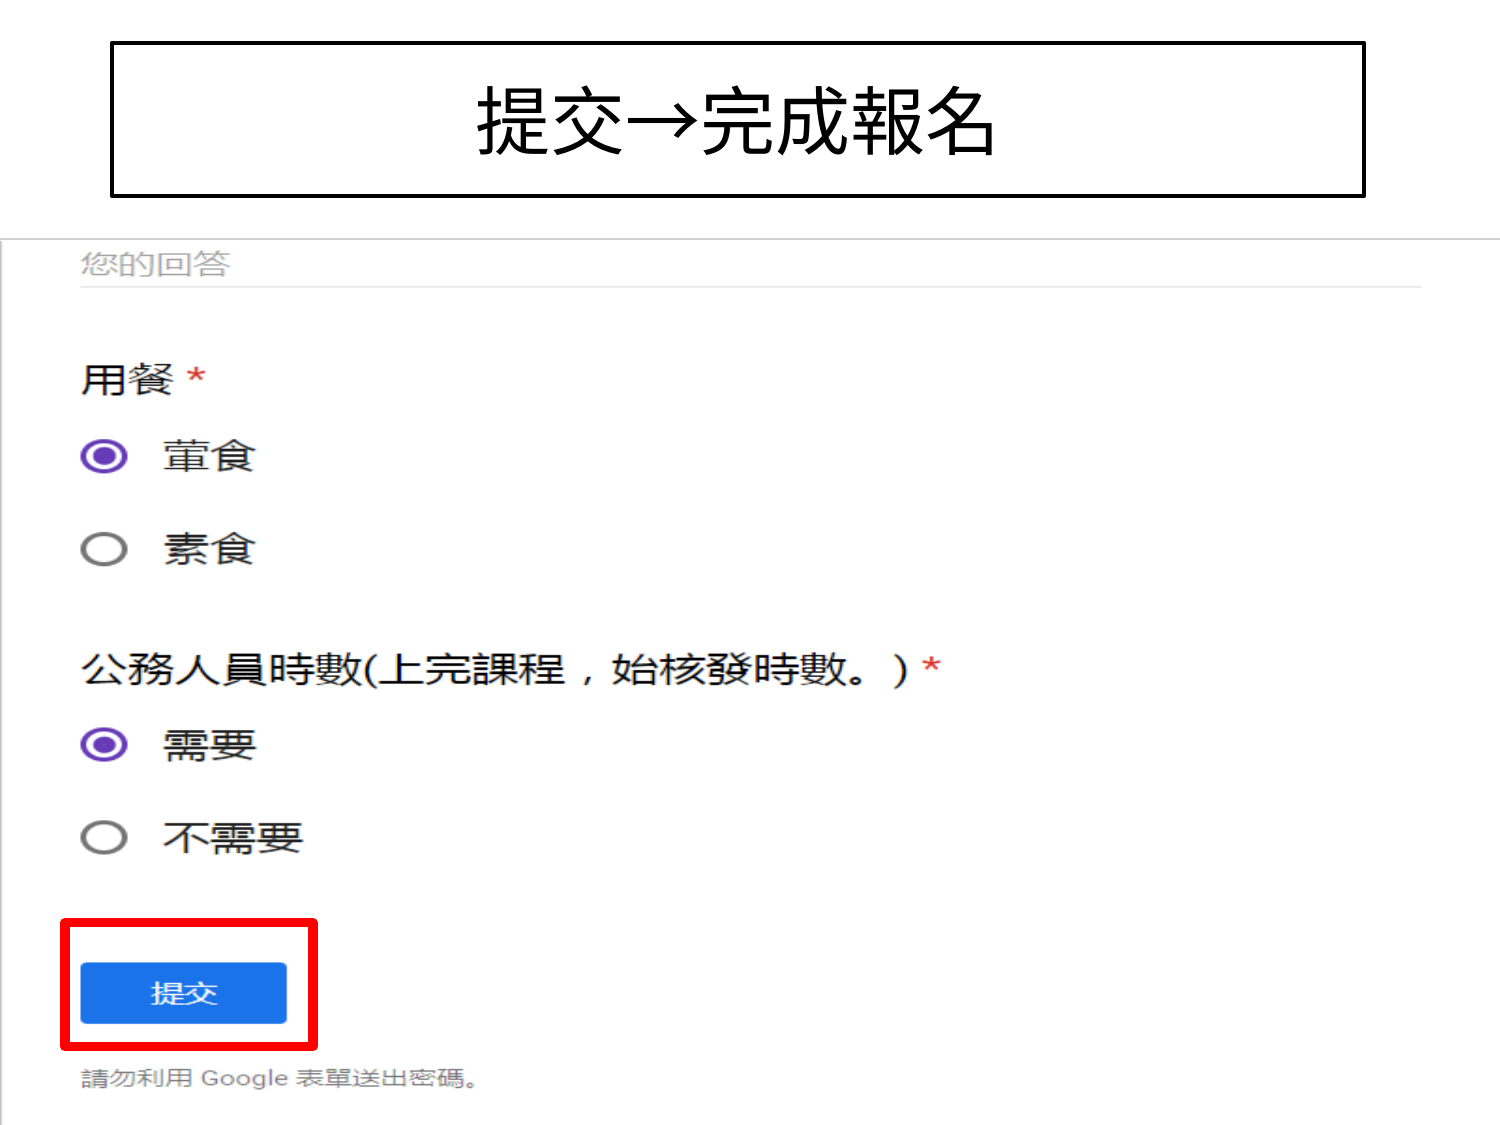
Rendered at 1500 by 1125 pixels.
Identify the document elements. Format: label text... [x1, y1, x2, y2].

text_box 提交→完成報名 [112, 42, 1365, 197]
picture [0, 236, 1500, 1125]
